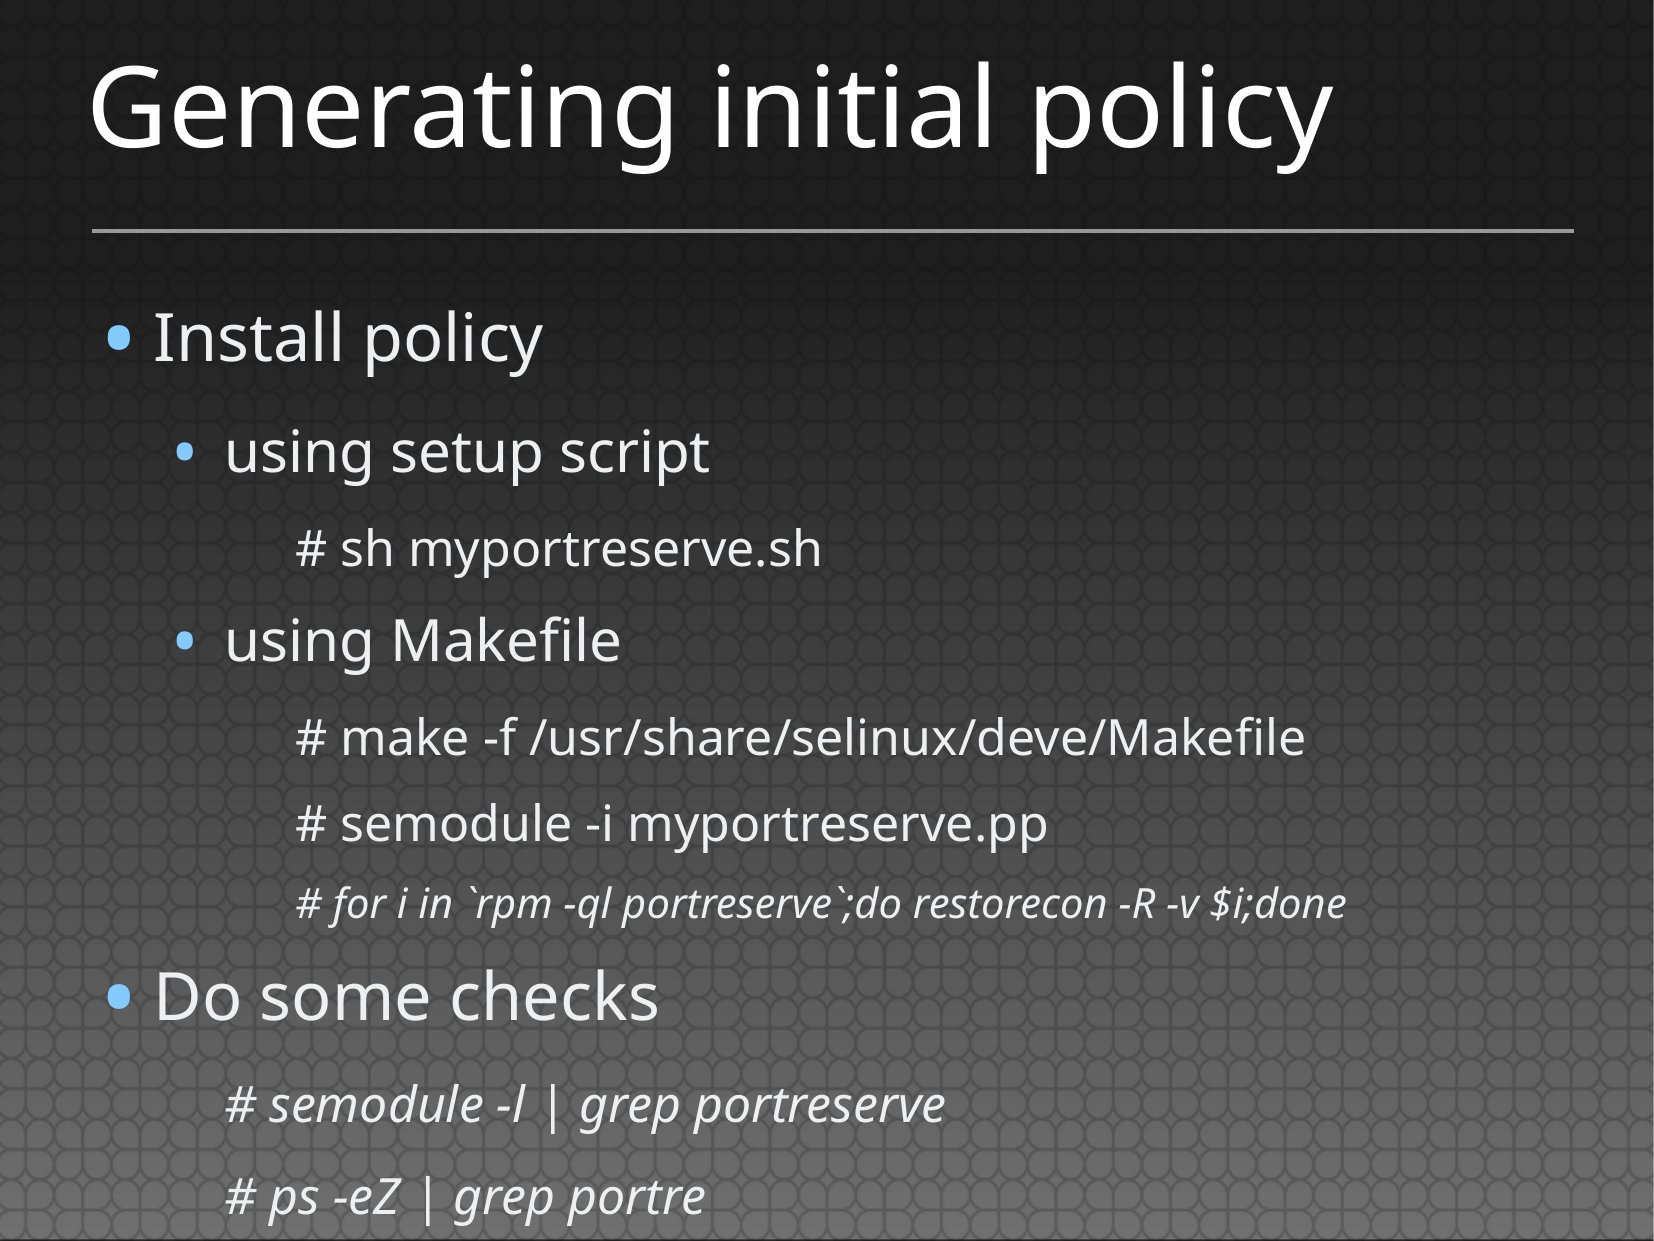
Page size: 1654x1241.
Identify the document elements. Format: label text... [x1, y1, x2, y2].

list Install policy using setup script # sh myportreserve.sh using Makefile # make -f /usr/share/selinux/deve/Makefile # semodule -i myportreserve.pp # for i in `rpm -ql portreserve`;do restorecon -R -v $i;done Do some checks # semodule -l | grep portreserve # ps -eZ | grep portre # ausearch -m avc -ts recent [82, 290, 1571, 1241]
picture [0, 0, 1654, 1241]
title Generating initial policy [86, 49, 1576, 312]
